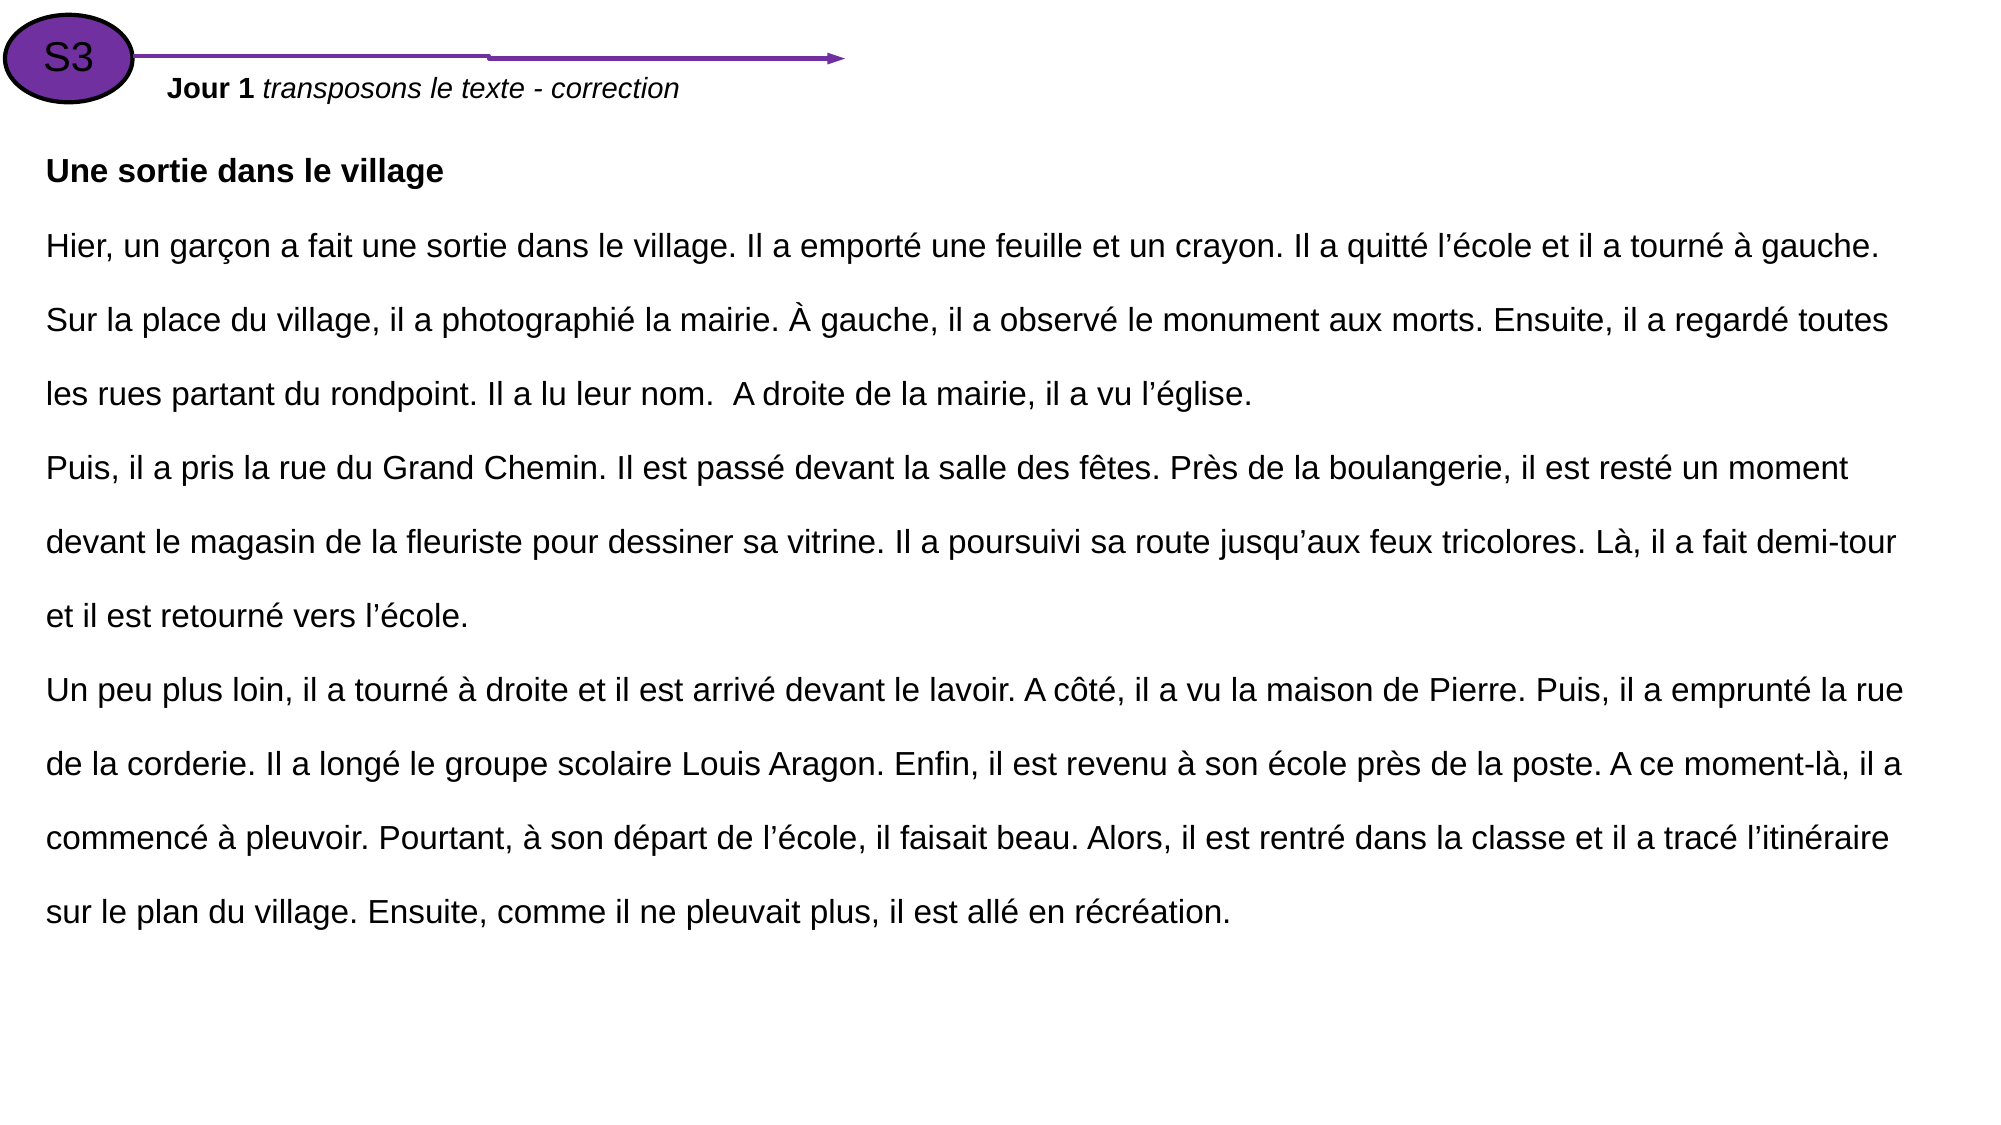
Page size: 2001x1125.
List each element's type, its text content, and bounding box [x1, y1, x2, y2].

text_box S3 [4, 14, 133, 103]
text_box Une sortie dans le village Hier, un garçon a fait une sortie dans le village. Il a emporté une feuille et un crayon. Il a quitté l’école et il a tourné à gauche. Sur la place du village, il a photographié la mairie. À gauche, il a observé le monument aux morts. Ensuite, il a regardé toutes les rues partant du rondpoint. Il a lu leur nom. A droite de la mairie, il a vu l’église. Puis, il a pris la rue du Grand Chemin. Il est passé devant la salle des fêtes. Près de la boulangerie, il est resté un moment devant le magasin de la fleuriste pour dessiner sa vitrine. Il a poursuivi sa route jusqu’aux feux tricolores. Là, il a fait demi-tour et il est retourné vers l’école. Un peu plus loin, il a tourné à droite et il est arrivé devant le lavoir. A côté, il a vu la maison de Pierre. Puis, il a emprunté la rue de la corderie. Il a longé le groupe scolaire Louis Aragon. Enfin, il est revenu à son école près de la poste. A ce moment-là, il a commencé à pleuvoir. Pourtant, à son départ de l’école, il faisait beau. Alors, il est rentré dans la classe et il a tracé l’itinéraire sur le plan du village. Ensuite, comme il ne pleuvait plus, il est allé en récréation. [39, 109, 1934, 1084]
text_box Jour 1 transposons le texte - correction [132, 66, 715, 109]
